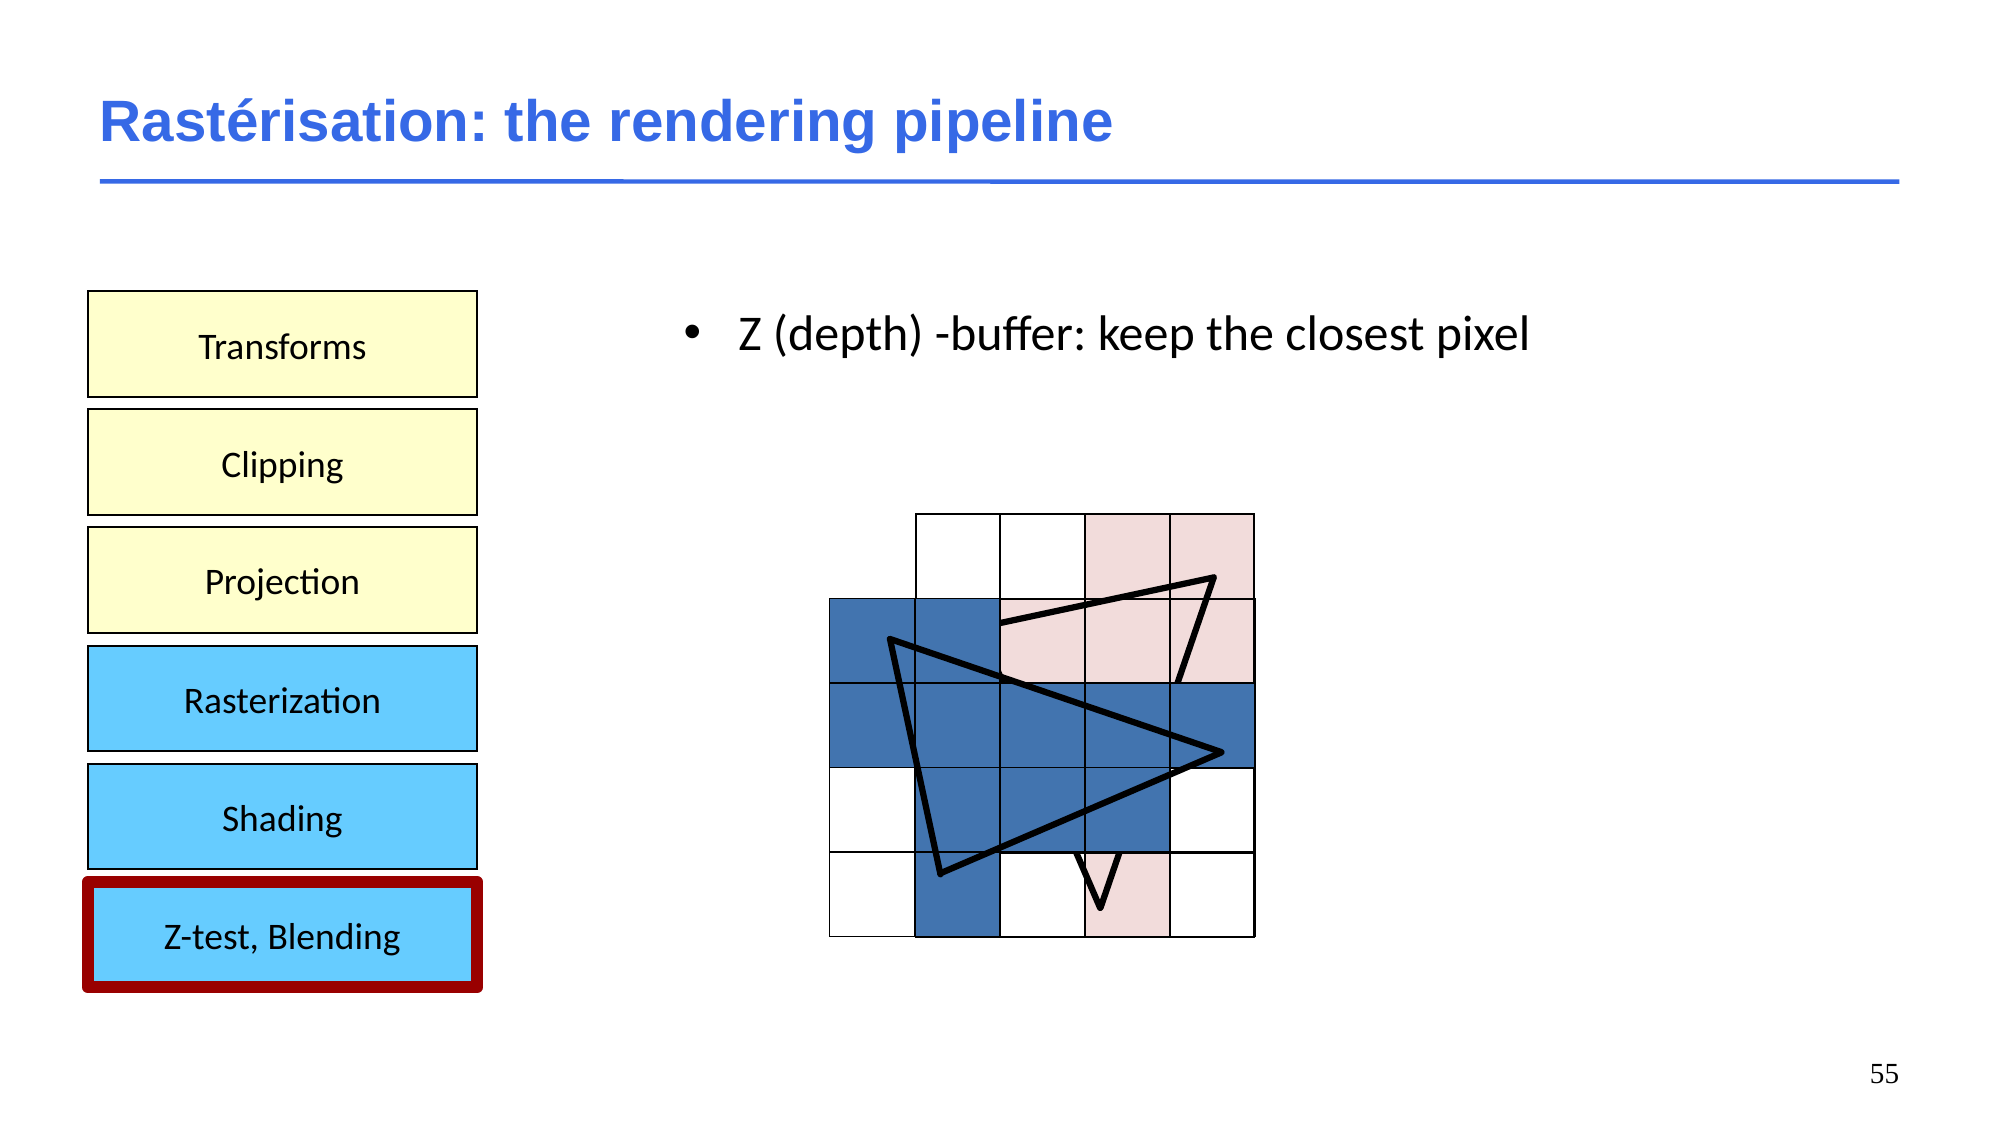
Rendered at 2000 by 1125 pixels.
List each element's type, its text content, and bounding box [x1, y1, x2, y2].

list [112, 975, 1912, 1088]
text_box Z (depth) -buffer: keep the closest pixel [668, 293, 1575, 641]
text_box [1171, 853, 1254, 936]
text_box [1138, 583, 1208, 598]
text_box [1035, 684, 1255, 851]
text_box Shading [87, 763, 478, 870]
text_box Transforms [87, 291, 478, 397]
text_box [1001, 599, 1084, 619]
text_box [1086, 599, 1169, 682]
title Rastérisation: the rendering pipeline [99, 27, 1900, 215]
text_box [1086, 853, 1169, 936]
text_box [1001, 853, 1084, 936]
text_box [895, 645, 1211, 868]
text_box [1001, 779, 1169, 852]
text_box [1086, 853, 1115, 897]
text_box Z-test, Blending [94, 888, 471, 981]
text_box [1182, 599, 1254, 682]
text_box Clipping [87, 409, 478, 515]
text_box Rasterization [87, 645, 478, 752]
text_box [829, 514, 1255, 938]
text_box [1001, 609, 1084, 682]
text_box [1171, 599, 1202, 682]
text_box Projection [87, 526, 478, 633]
